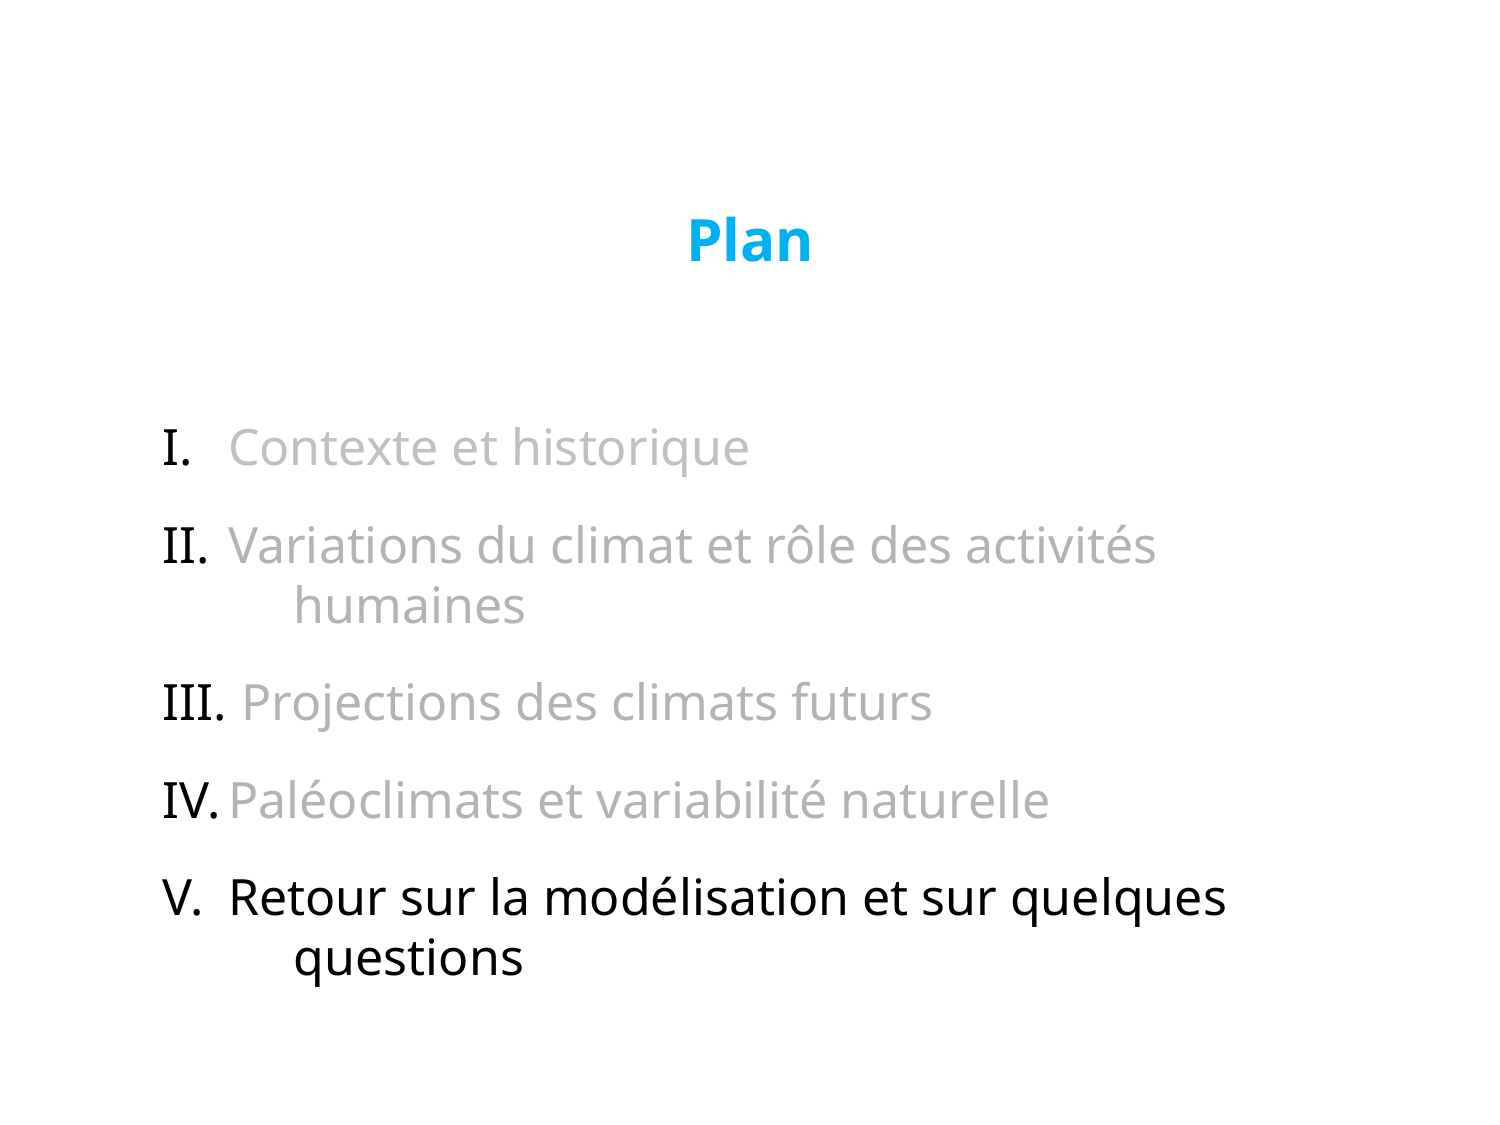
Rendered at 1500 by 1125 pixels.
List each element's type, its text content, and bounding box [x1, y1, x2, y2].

text_box Plan [53, 199, 1447, 353]
text_box Contexte et historique Variations du climat et rôle des activités humaines Projections des climats futurs Paléoclimats et variabilité naturelle Retour sur la modélisation et sur quelques questions [147, 408, 1365, 994]
